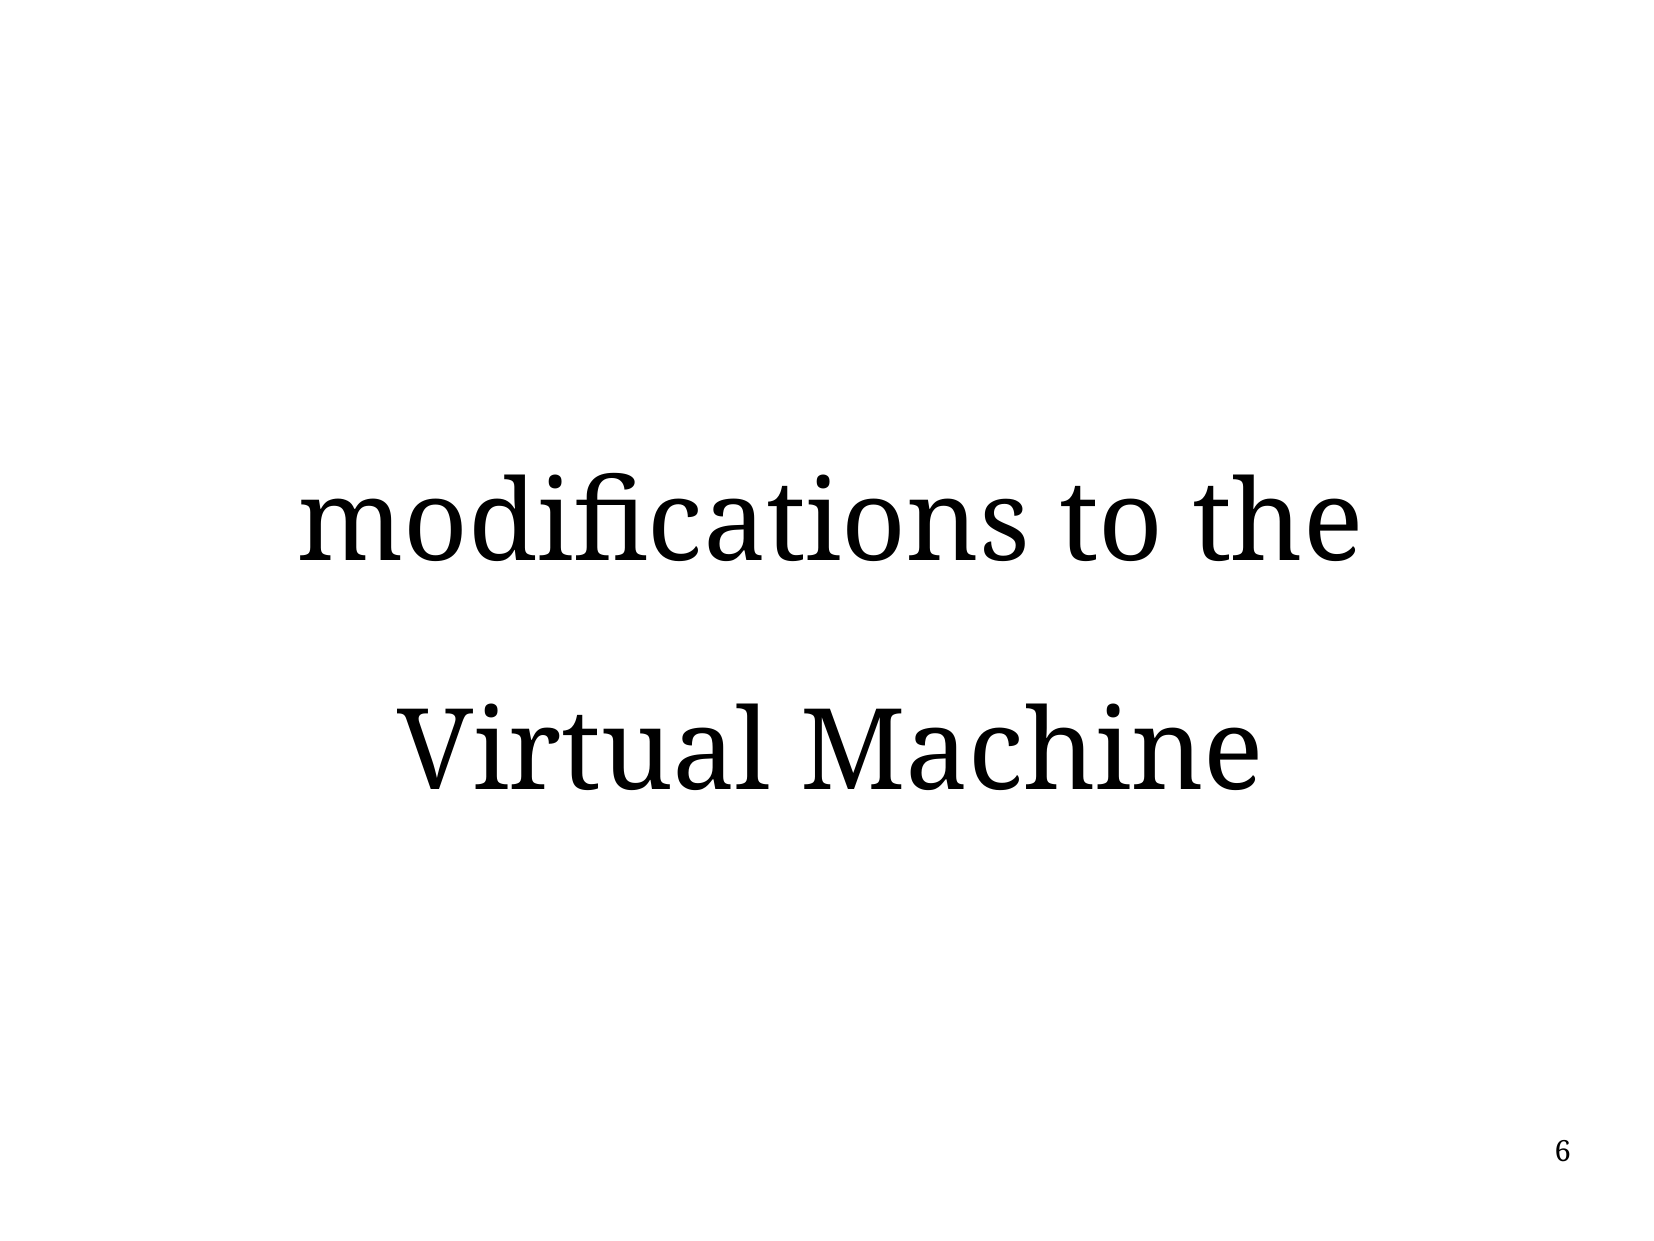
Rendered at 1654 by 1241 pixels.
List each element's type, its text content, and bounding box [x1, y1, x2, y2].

subtitle modifications to the Virtual Machine [86, 84, 1576, 1102]
